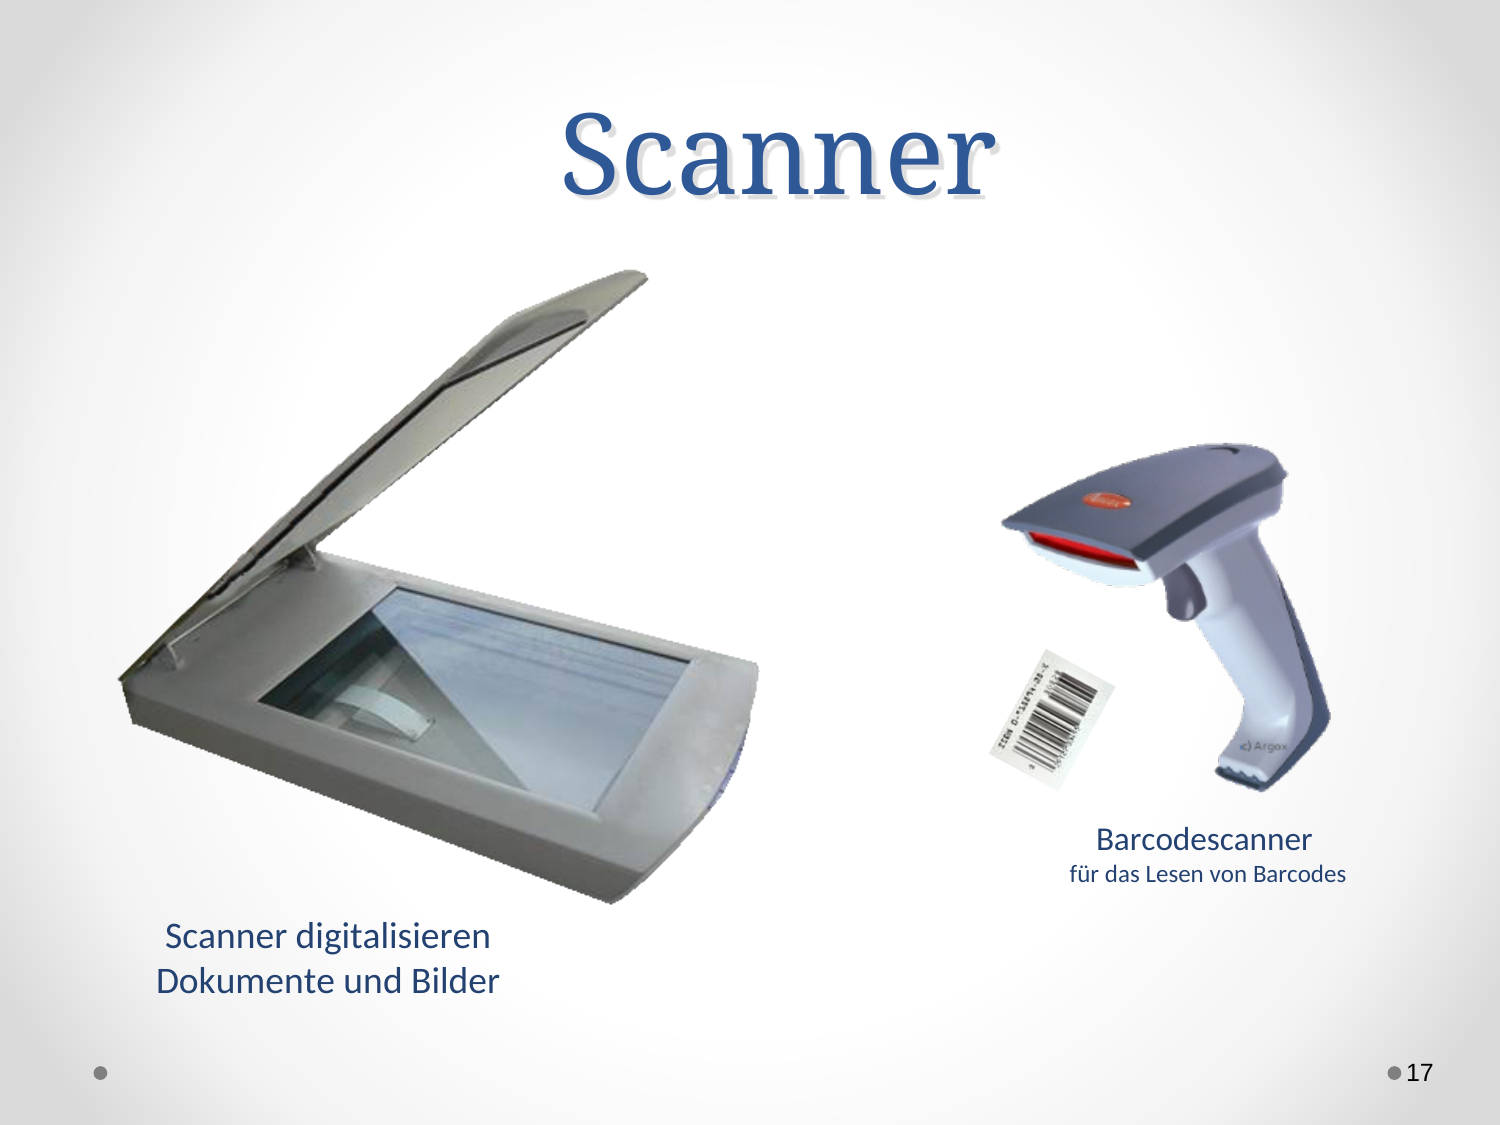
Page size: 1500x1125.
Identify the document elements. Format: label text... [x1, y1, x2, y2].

title Scanner [75, 88, 1483, 225]
text_box Scanner digitalisieren Dokumente und Bilder [100, 903, 557, 1010]
text_box Barcodescanner für das Lesen von Barcodes [1052, 809, 1365, 895]
text_box <Nummer> [1401, 1042, 1494, 1103]
picture [0, 0, 1500, 1125]
